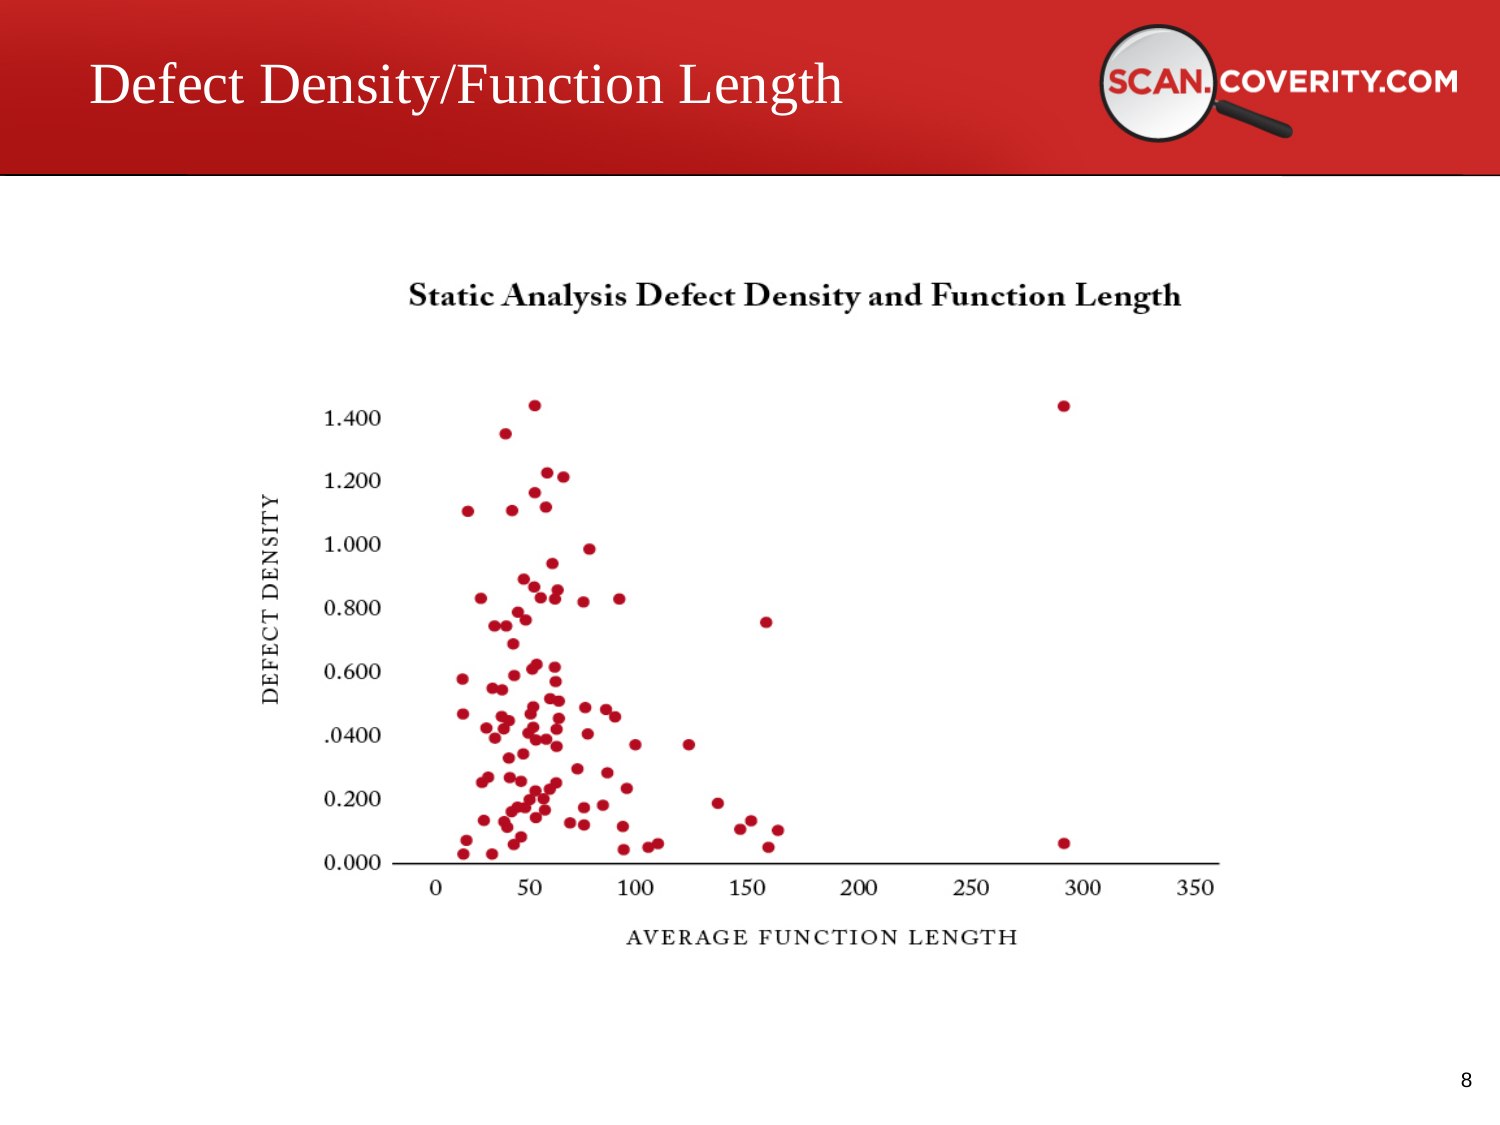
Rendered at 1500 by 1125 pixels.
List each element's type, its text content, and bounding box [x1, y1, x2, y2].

picture [0, 0, 1500, 174]
text_box 1 [1137, 1062, 1488, 1103]
title Defect Density/Function Length [74, 24, 1100, 143]
picture [174, 224, 1375, 1013]
